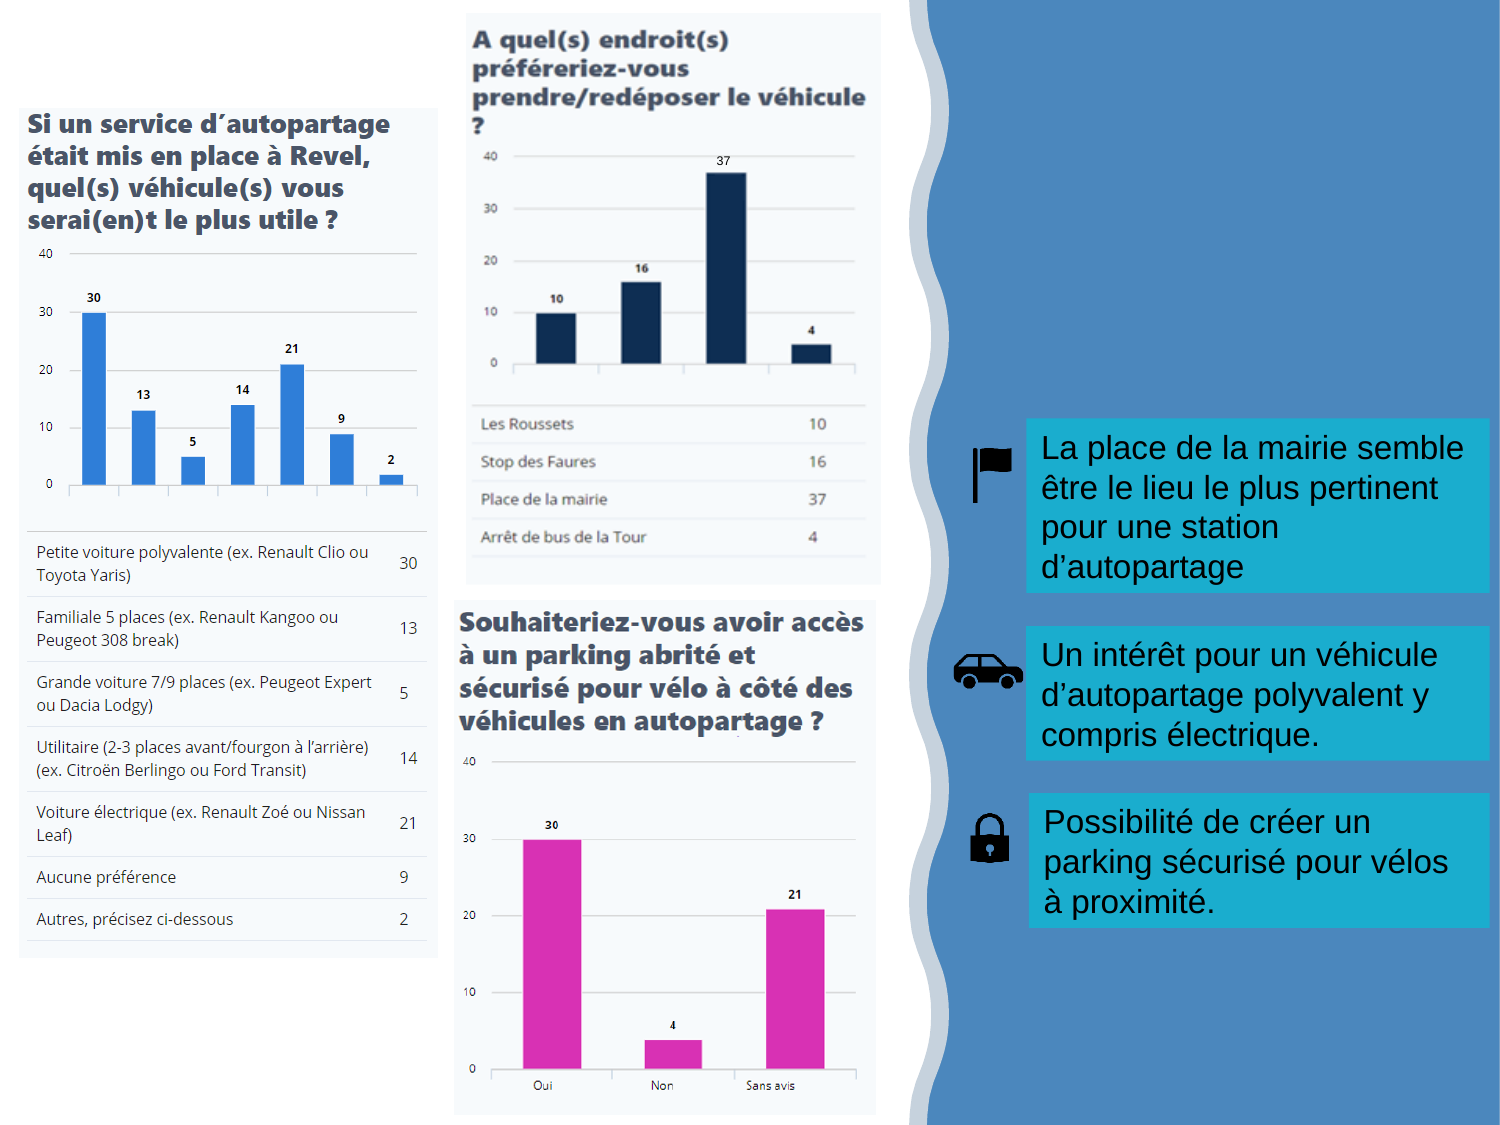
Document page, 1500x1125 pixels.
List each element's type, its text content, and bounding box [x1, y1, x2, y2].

picture [454, 600, 878, 1116]
text_box Possibilité de créer un parking sécurisé pour vélos à proximité. [1028, 793, 1490, 928]
picture [957, 805, 1022, 870]
text_box [0, 0, 1500, 1125]
picture [466, 13, 881, 588]
text_box Un intérêt pour un véhicule d’autopartage polyvalent y compris électrique. [1026, 626, 1490, 761]
text_box La place de la mairie semble être le lieu le plus pertinent pour une station d’autopartage [1026, 418, 1490, 593]
picture [19, 108, 438, 959]
text_box 37 [701, 145, 792, 176]
picture [950, 633, 1026, 709]
picture [959, 442, 1025, 508]
